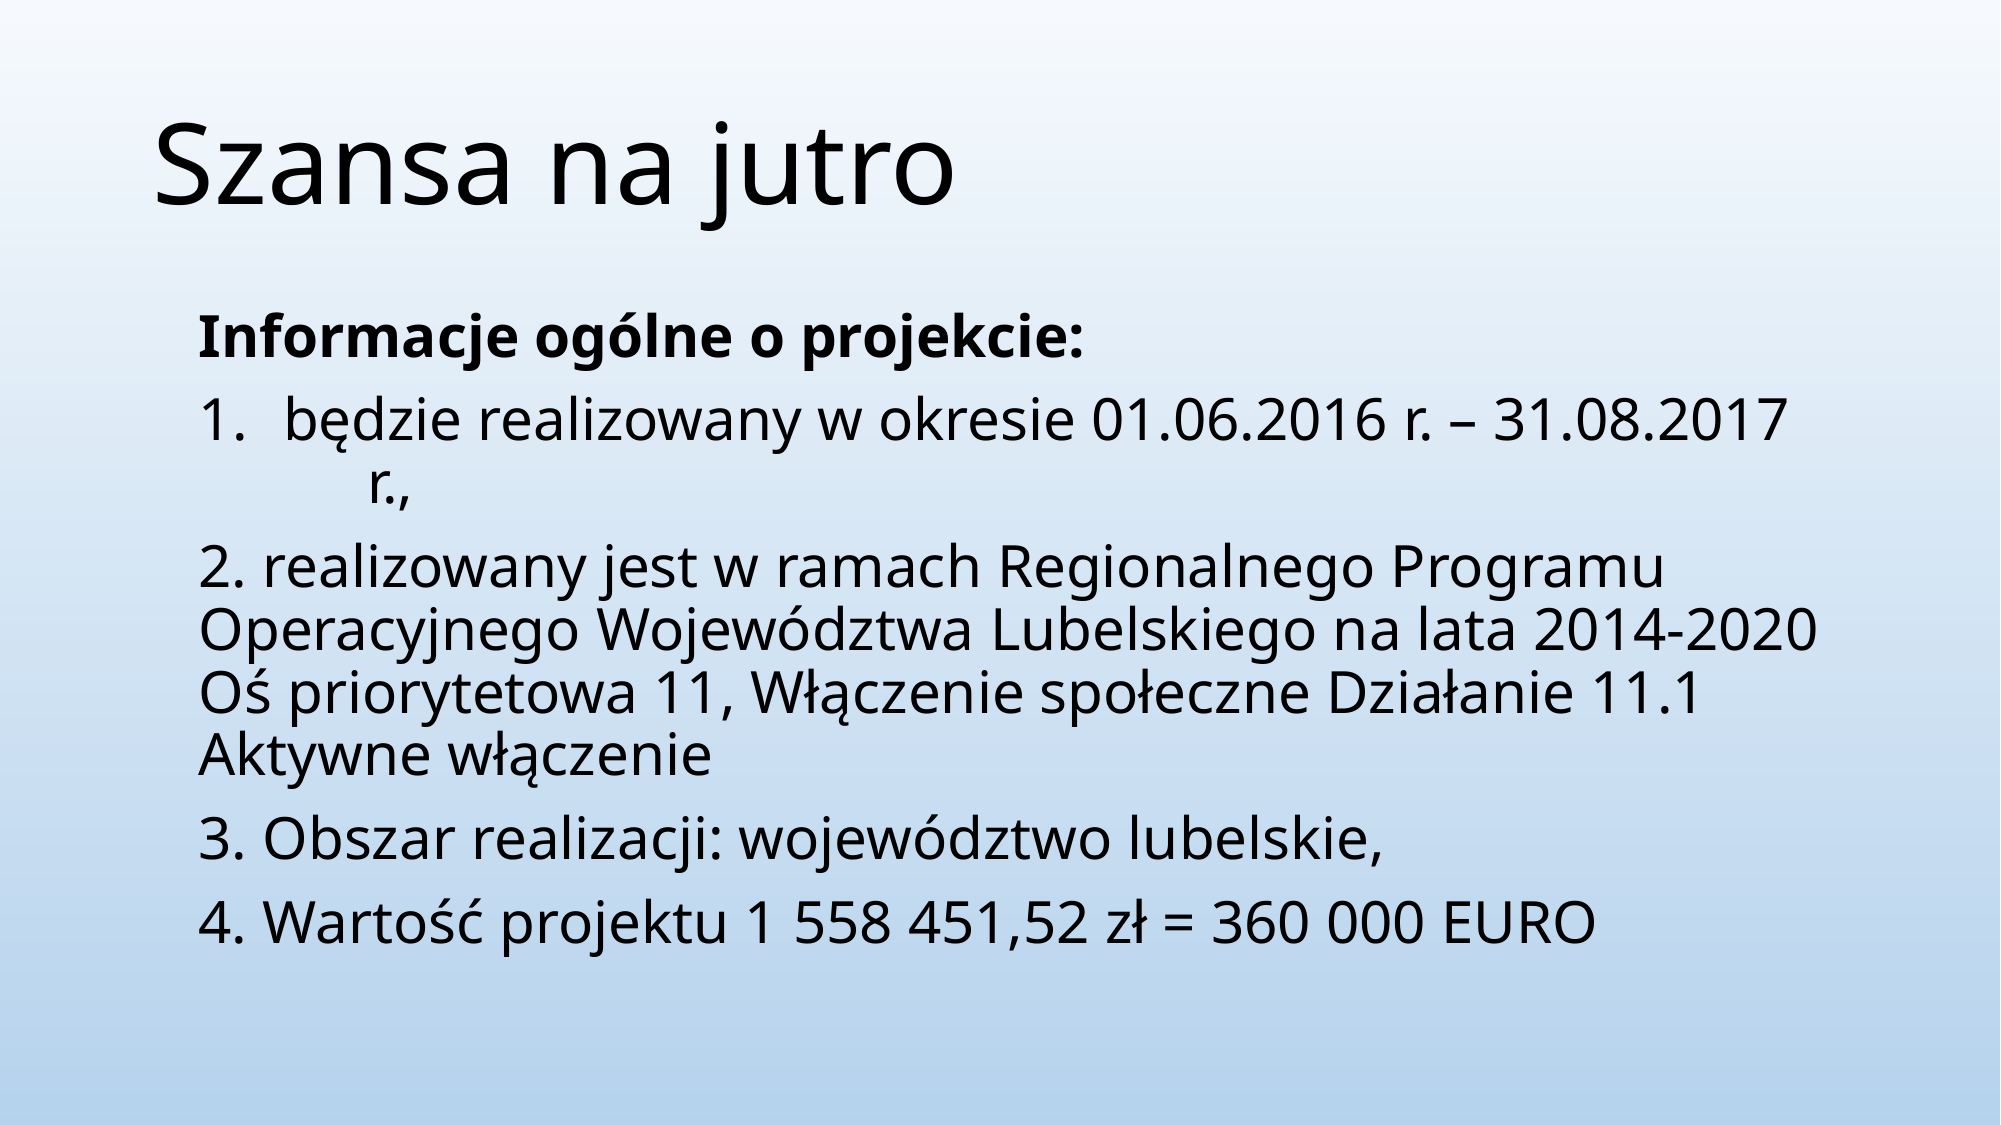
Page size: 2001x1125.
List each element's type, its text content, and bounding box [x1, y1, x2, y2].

list Informacje ogólne o projekcie: będzie realizowany w okresie 01.06.2016 r. – 31.08.2017 r., 2. realizowany jest w ramach Regionalnego Programu Operacyjnego Województwa Lubelskiego na lata 2014-2020 Oś priorytetowa 11, Włączenie społeczne Działanie 11.1 Aktywne włączenie 3. Obszar realizacji: województwo lubelskie, 4. Wartość projektu 1 558 451,52 zł = 360 000 EURO [183, 299, 1863, 1014]
title Szansa na jutro [137, 59, 1863, 278]
